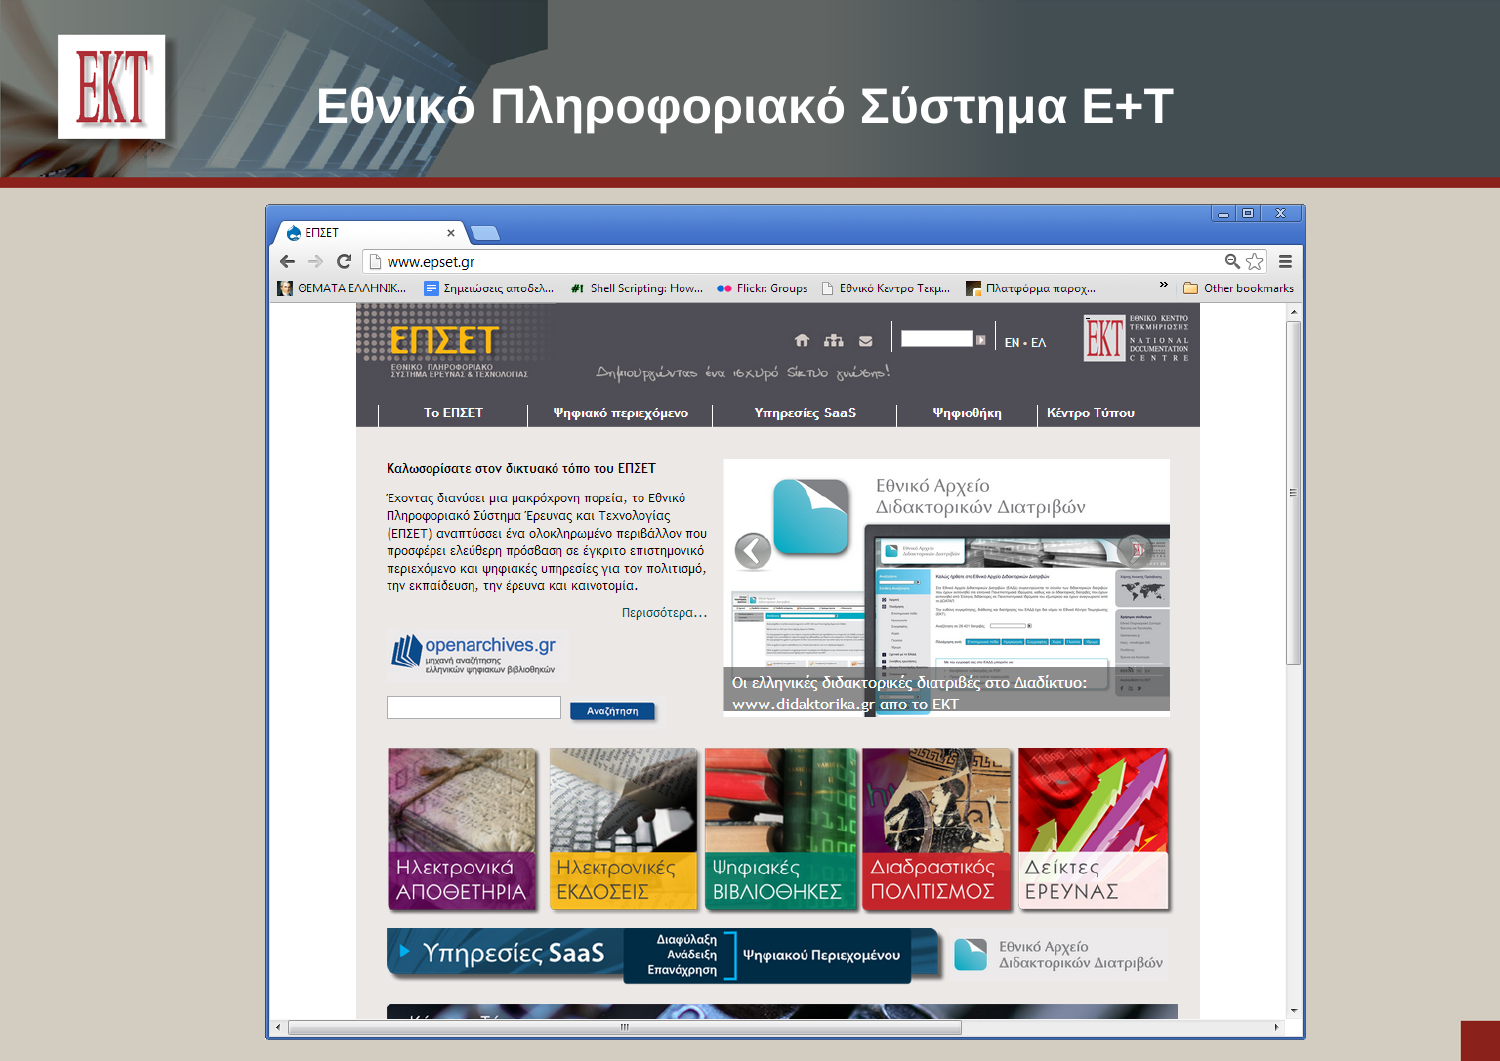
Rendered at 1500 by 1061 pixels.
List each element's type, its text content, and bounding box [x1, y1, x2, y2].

picture [0, 0, 1500, 1061]
title Εθνικό Πληροφοριακό Σύστημα Ε+Τ [301, 42, 1426, 165]
